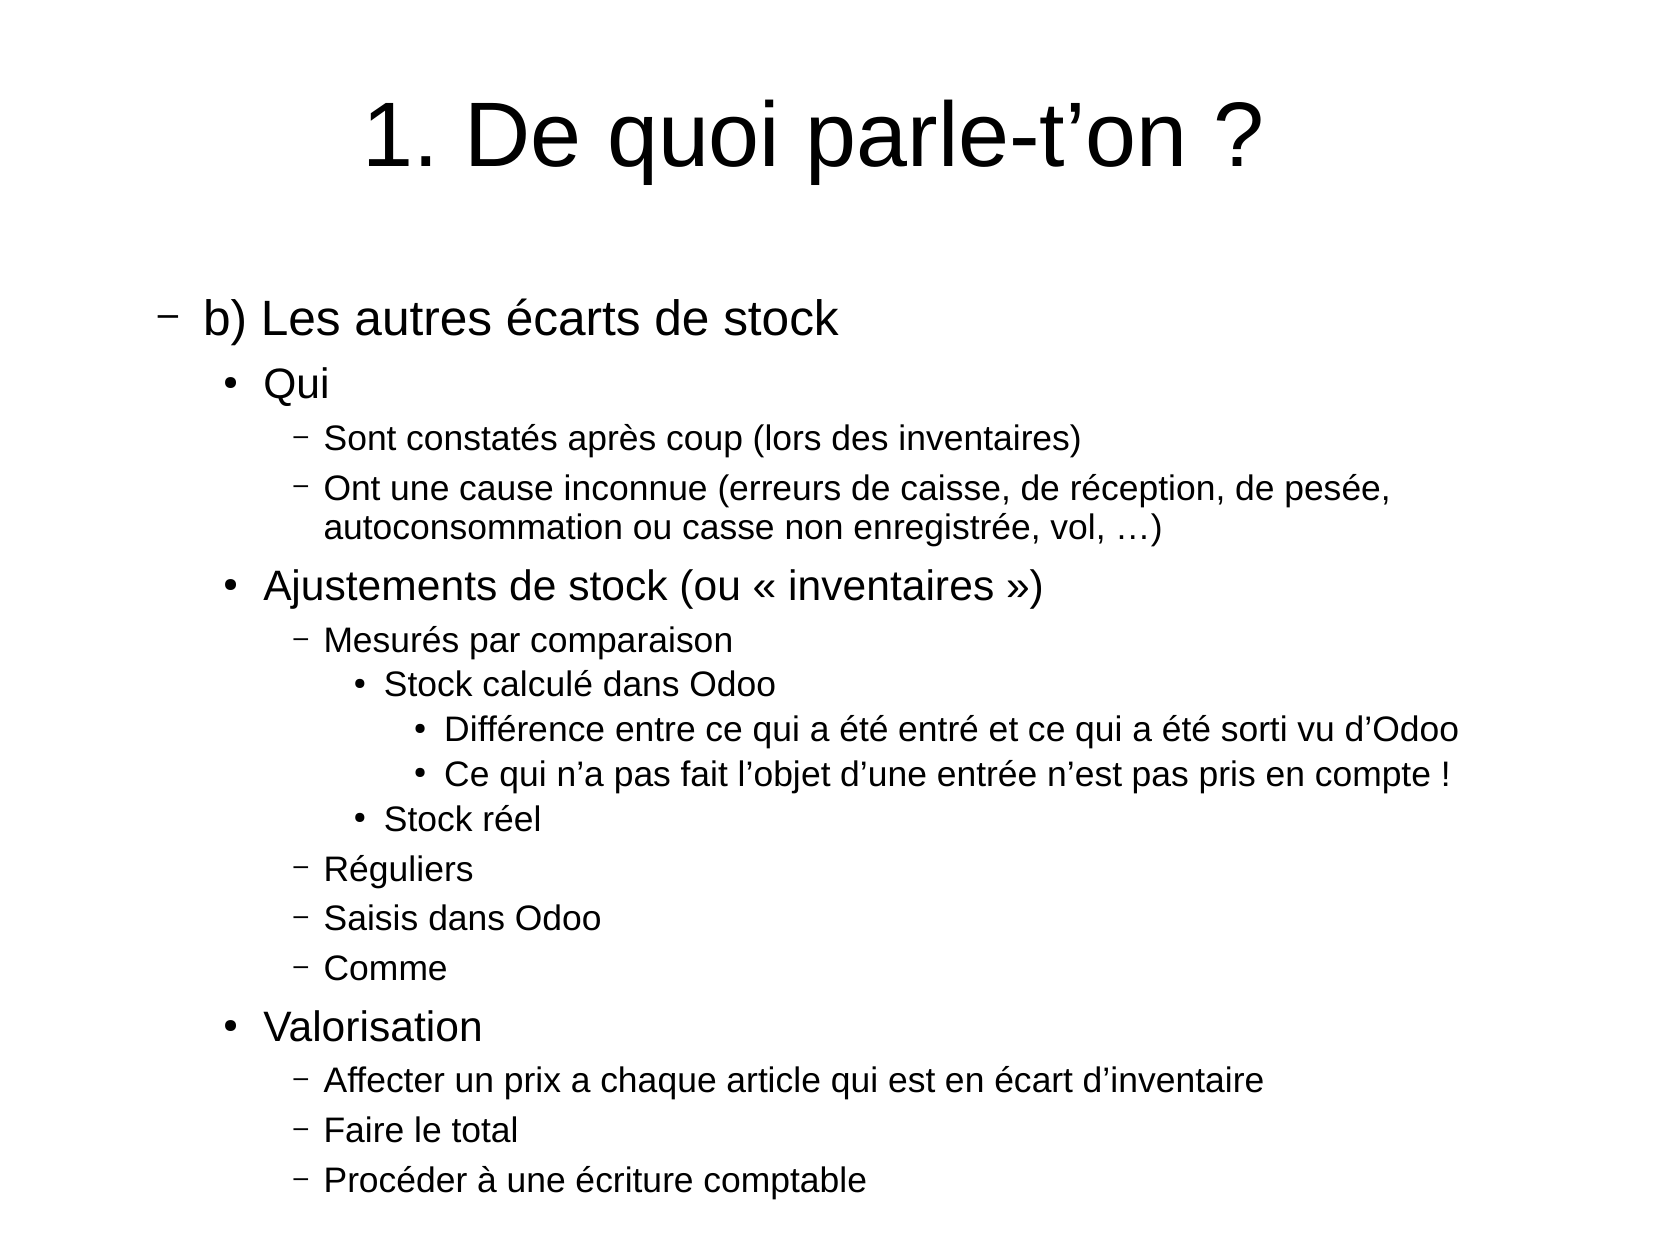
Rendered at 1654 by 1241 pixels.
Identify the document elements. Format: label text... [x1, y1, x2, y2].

title 1. De quoi parle-t’on ? [82, 31, 1571, 239]
list b) Les autres écarts de stock Qui Sont constatés après coup (lors des inventaires) Ont une cause inconnue (erreurs de caisse, de réception, de pesée, autoconsommation ou casse non enregistrée, vol, …) Ajustements de stock (ou « inventaires ») Mesurés par comparaison Stock calculé dans Odoo Différence entre ce qui a été entré et ce qui a été sorti vu d’Odoo Ce qui n’a pas fait l’objet d’une entrée n’est pas pris en compte ! Stock réel Réguliers Saisis dans Odoo Comme Valorisation Affecter un prix a chaque article qui est en écart d’inventaire Faire le total Procéder à une écriture comptable [82, 290, 1571, 1205]
